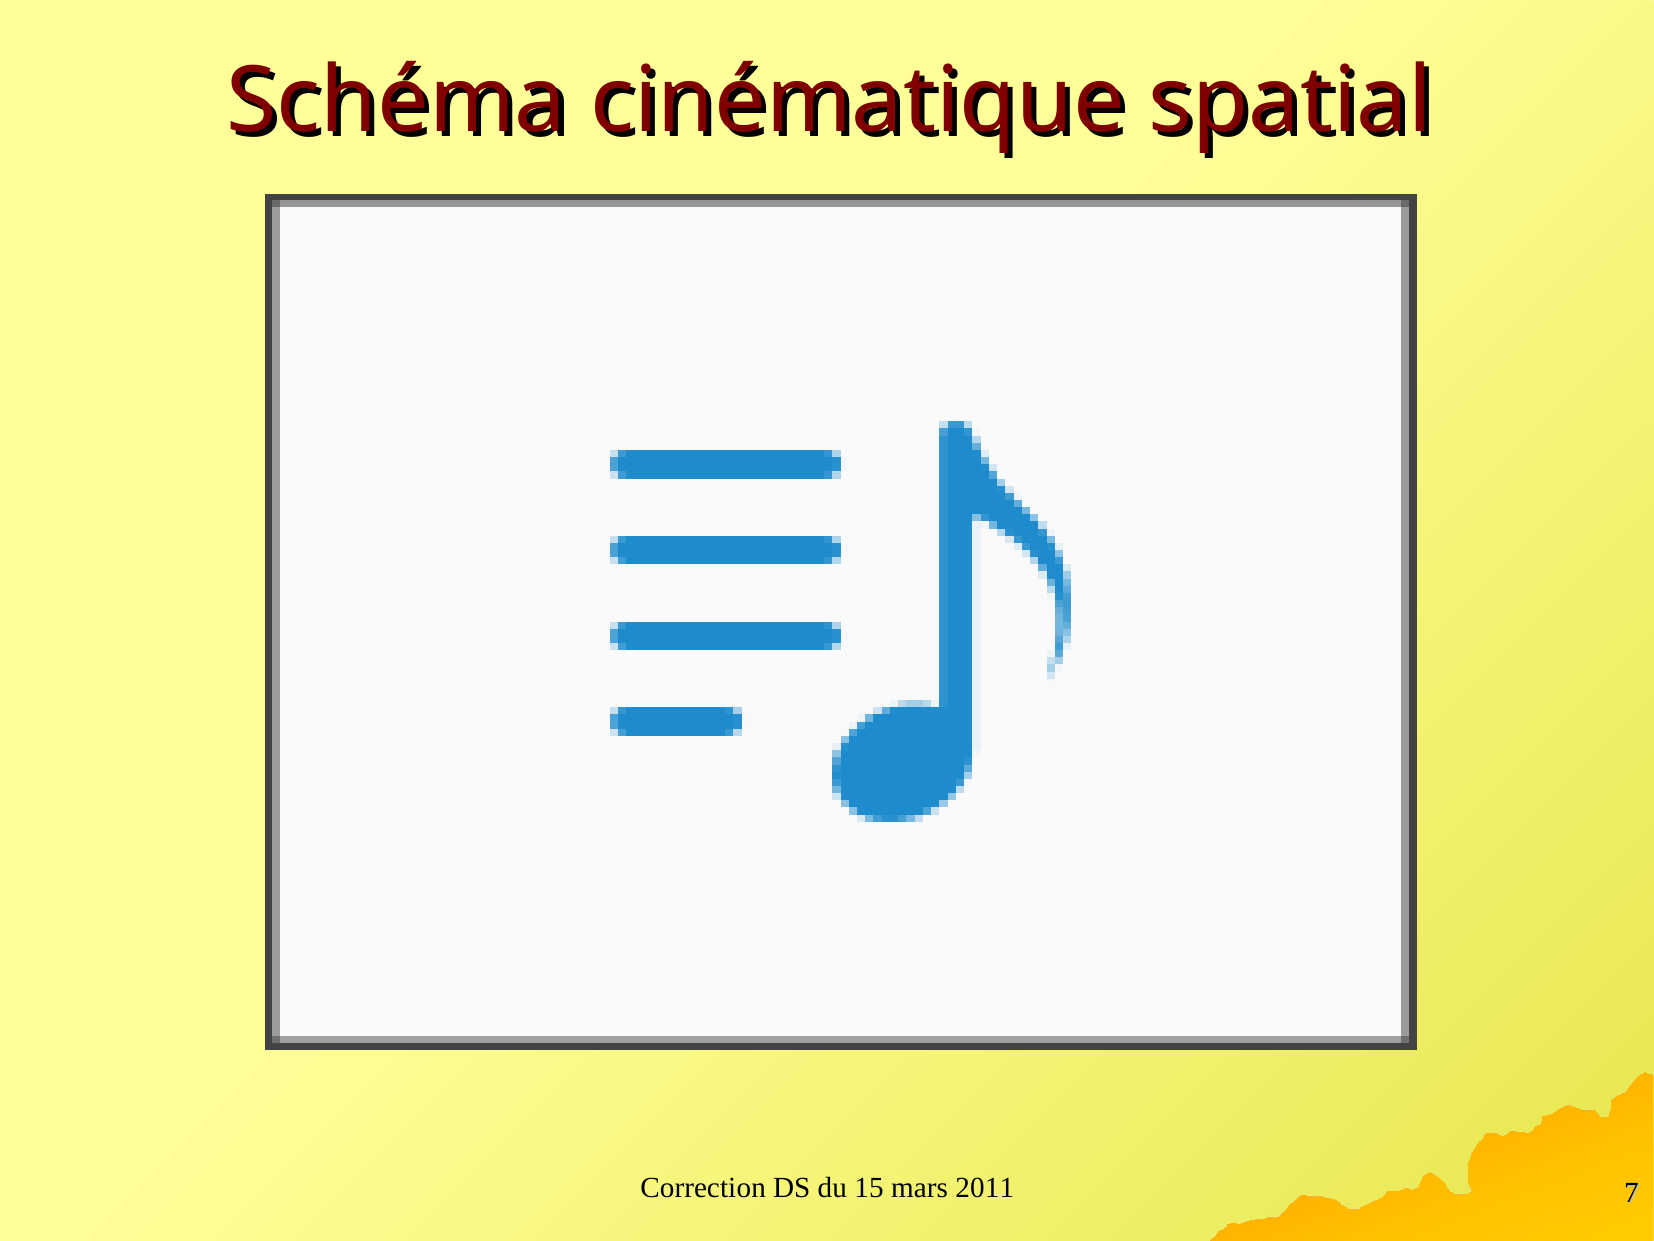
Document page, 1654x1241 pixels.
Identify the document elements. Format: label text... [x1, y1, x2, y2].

title Schéma cinématique spatial [85, 0, 1574, 193]
text_box [263, 192, 1419, 1052]
